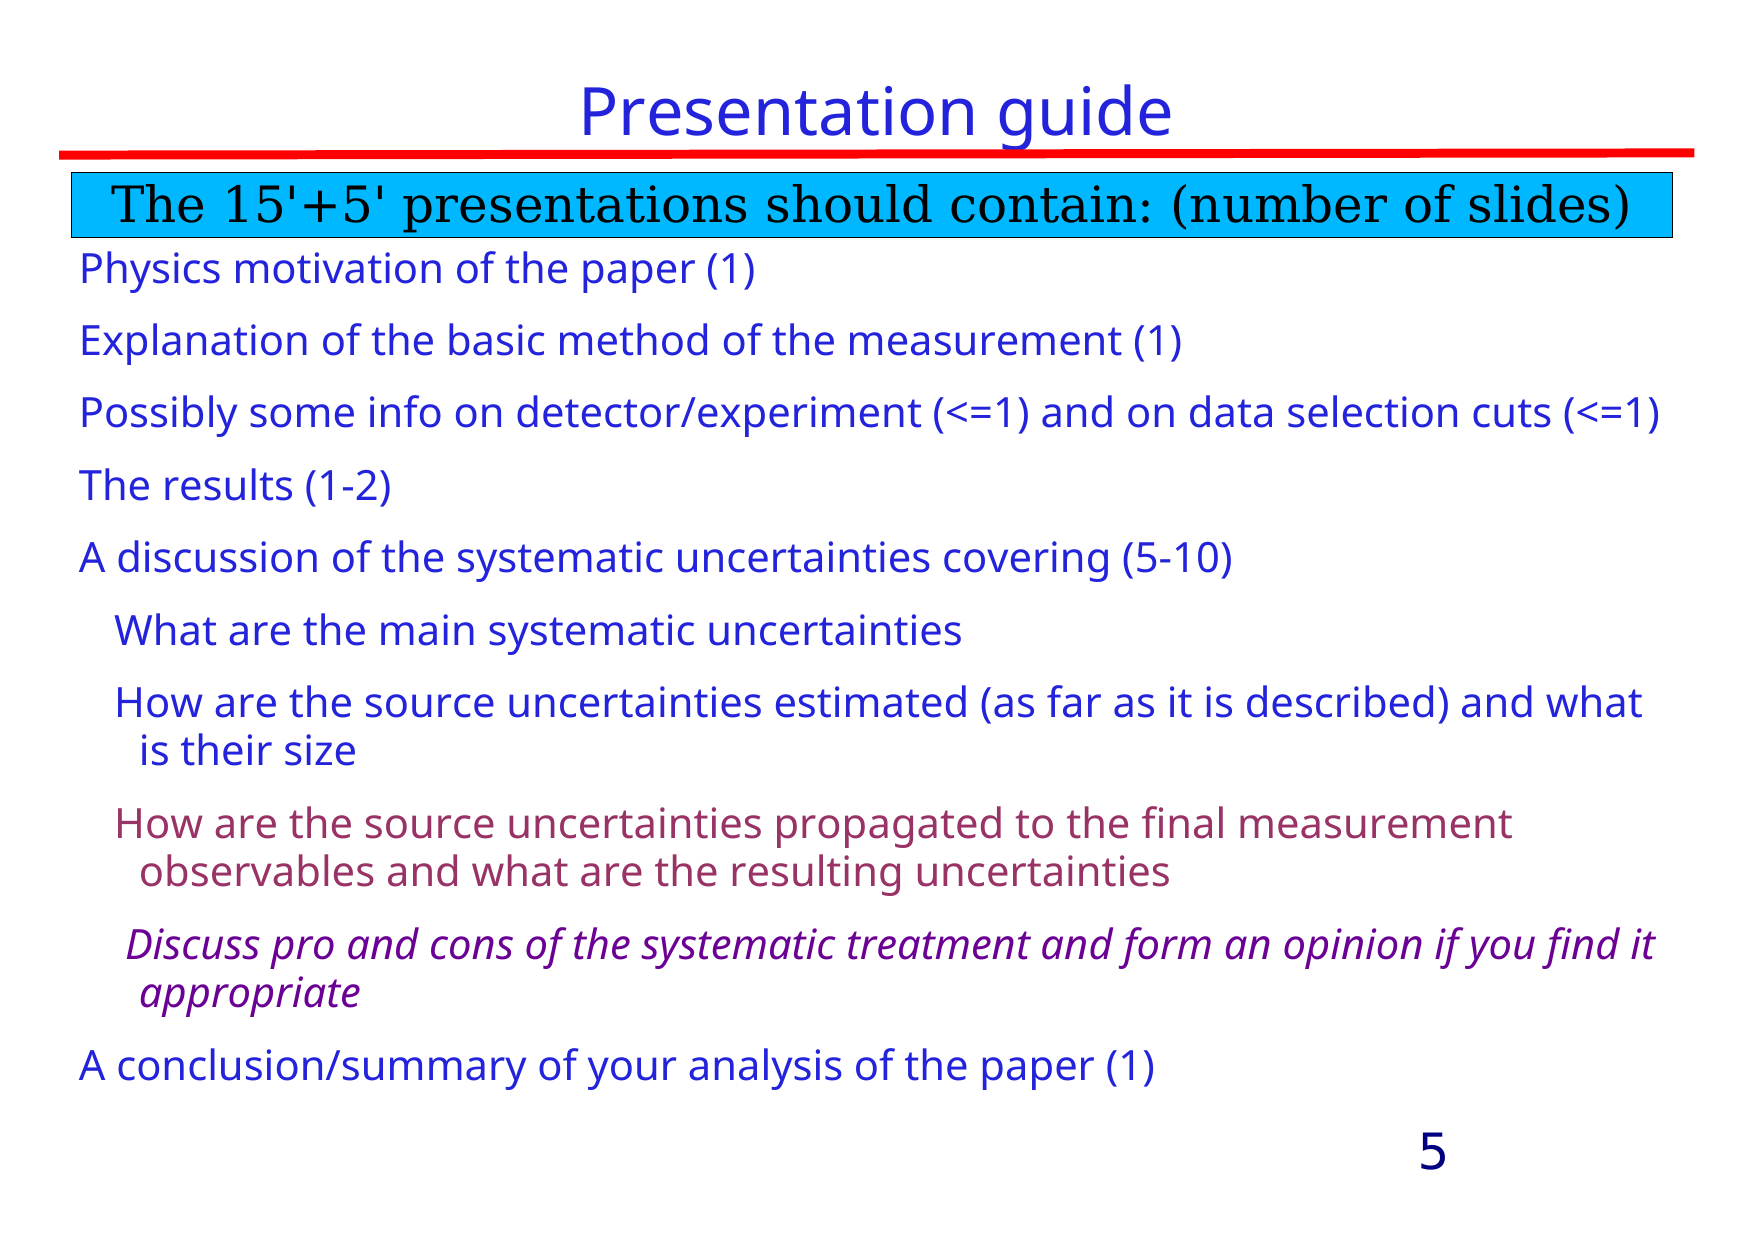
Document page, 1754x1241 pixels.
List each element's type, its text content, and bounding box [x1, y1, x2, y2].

text_box 1 [1420, 1123, 1695, 1182]
text_box Physics motivation of the paper (1) Explanation of the basic method of the measurement (1) Possibly some info on detector/experiment (<=1) and on data selection cuts (<=1) The results (1-2) A discussion of the systematic uncertainties covering (5-10) What are the main systematic uncertainties How are the source uncertainties estimated (as far as it is described) and what is their size How are the source uncertainties propagated to the final measurement observables and what are the resulting uncertainties Discuss pro and cons of the systematic treatment and form an opinion if you find it appropriate A conclusion/summary of your analysis of the paper (1) [59, 235, 1677, 1171]
title Presentation guide [58, 59, 1695, 160]
text_box The 15'+5' presentations should contain: (number of slides) [71, 172, 1673, 238]
